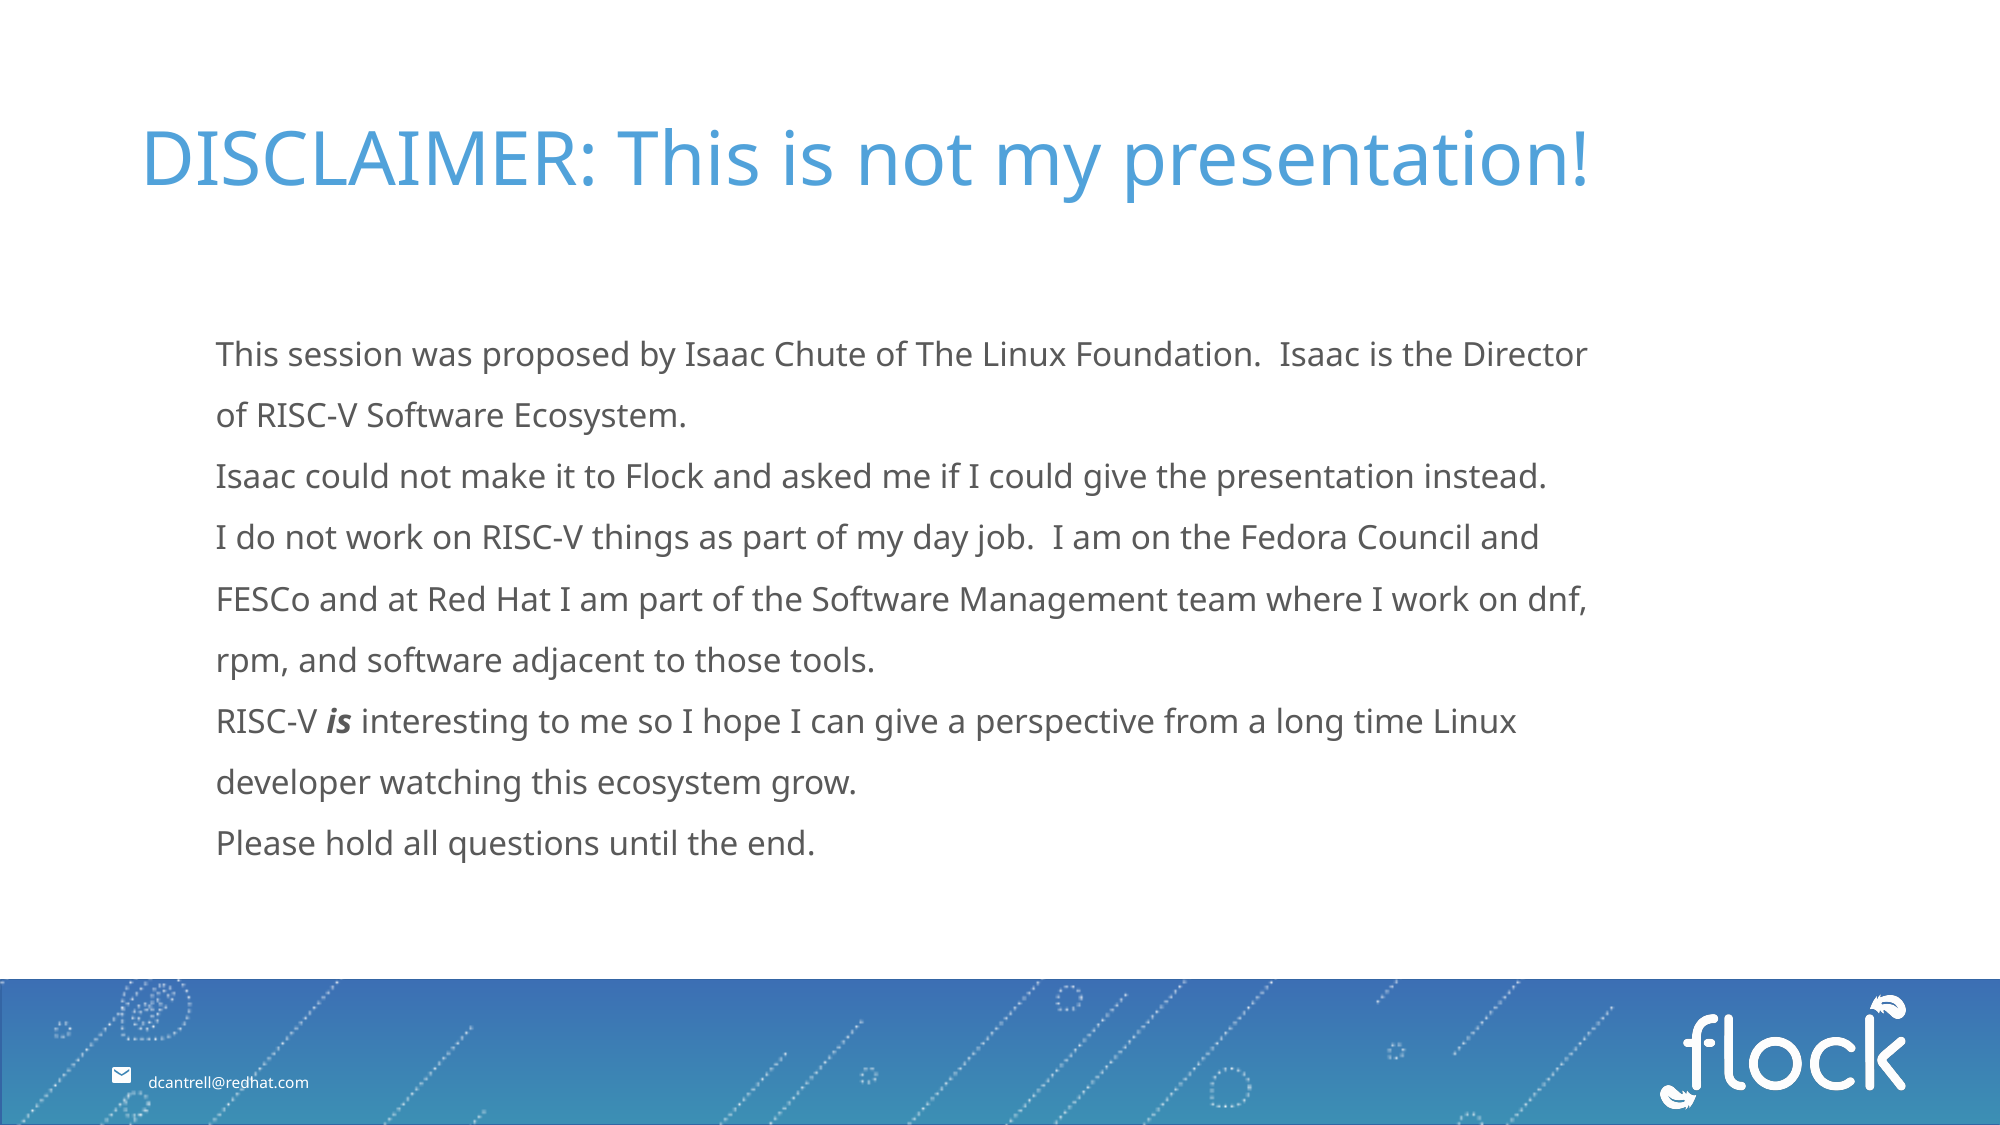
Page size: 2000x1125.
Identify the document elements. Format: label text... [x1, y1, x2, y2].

list dcantrell@redhat.com [148, 1066, 454, 1093]
title DISCLAIMER: This is not my presentation! [140, 93, 1619, 219]
picture [0, 585, 1906, 1125]
list This session was proposed by Isaac Chute of The Linux Foundation. Isaac is the Director of RISC-V Software Ecosystem. Isaac could not make it to Flock and asked me if I could give the presentation instead. I do not work on RISC-V things as part of my day job. I am on the Fedora Council and FESCo and at Red Hat I am part of the Software Management team where I work on dnf, rpm, and software adjacent to those tools. RISC-V is interesting to me so I hope I can give a perspective from a long time Linux developer watching this ecosystem grow. Please hold all questions until the end. [140, 315, 1619, 893]
